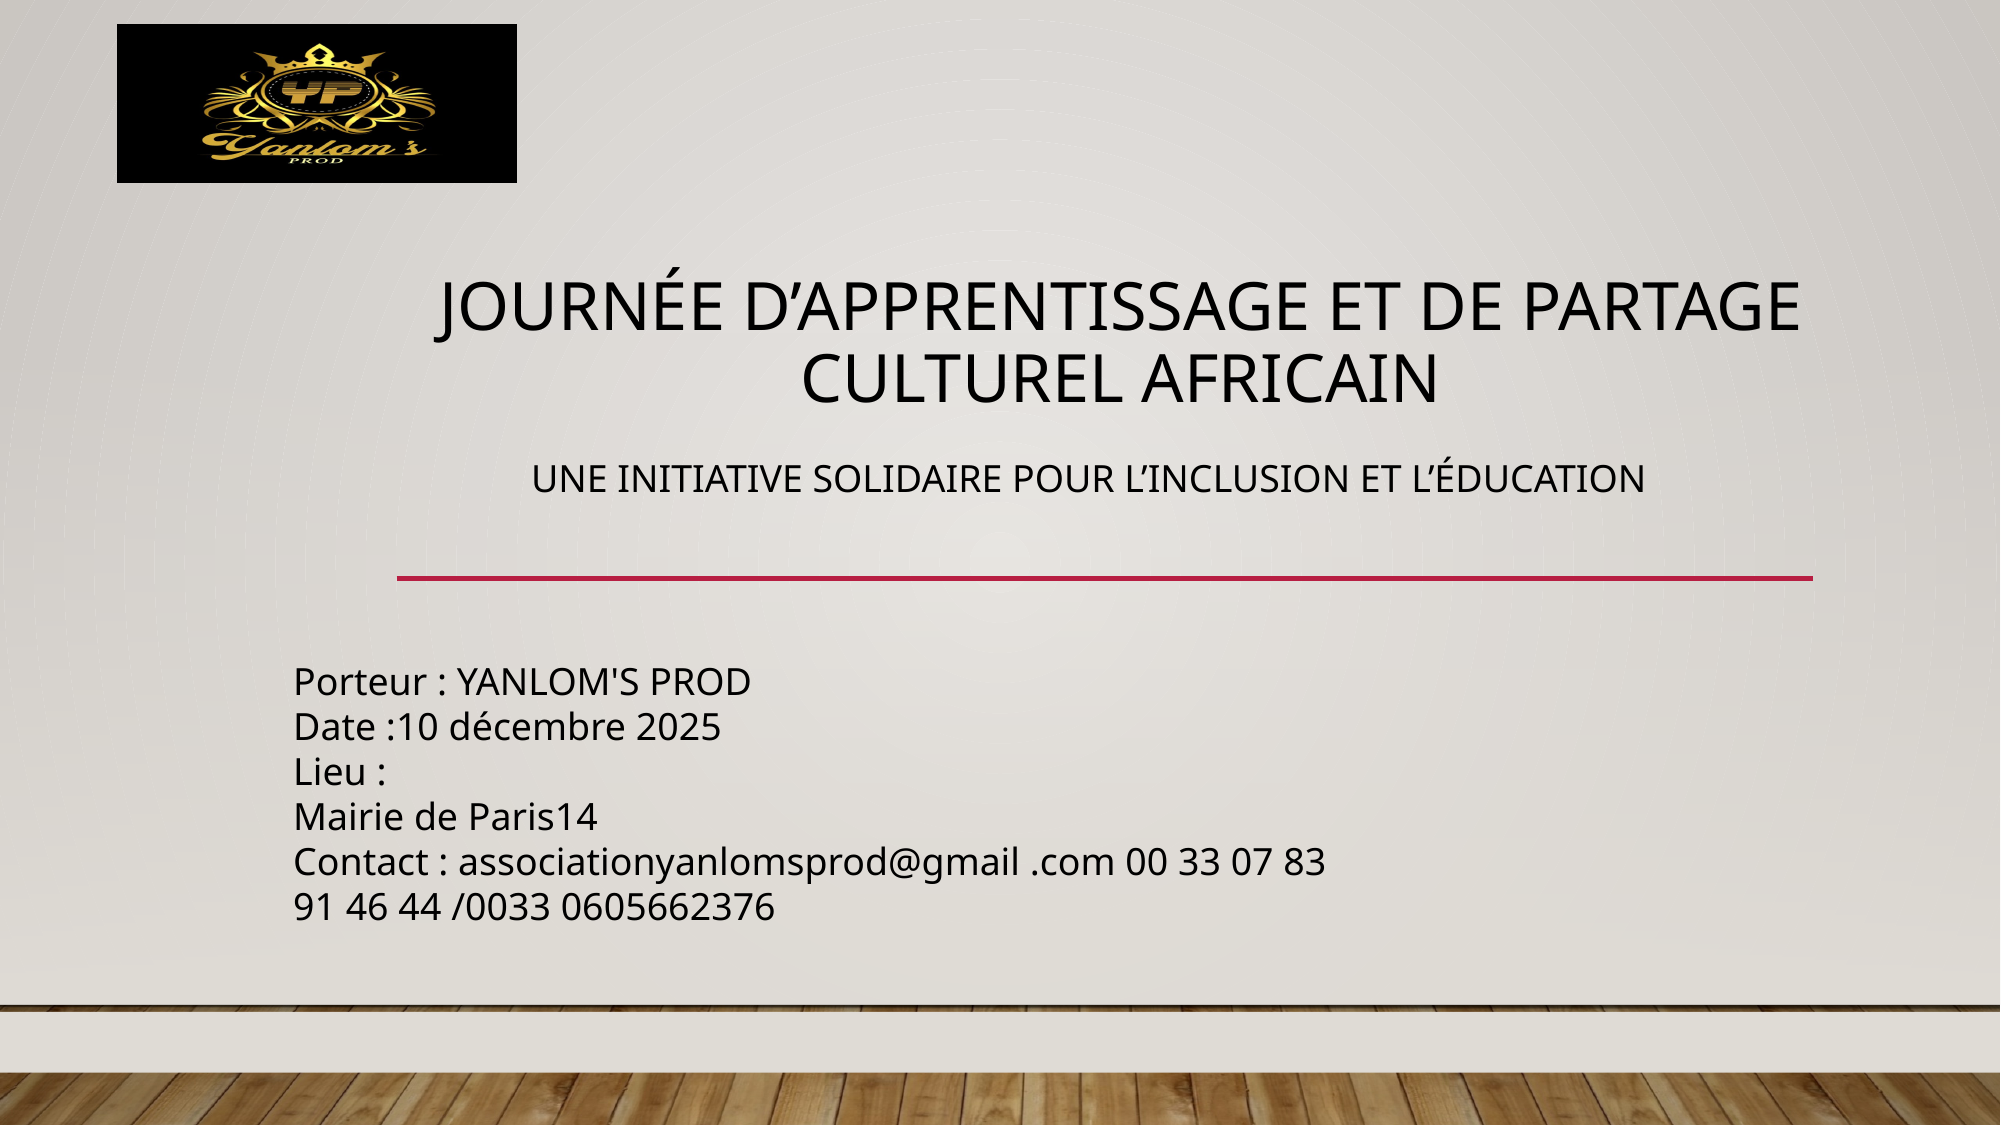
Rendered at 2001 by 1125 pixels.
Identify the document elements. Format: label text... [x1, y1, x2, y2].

text_box [0, 1011, 2000, 1073]
picture [0, 1005, 2000, 1011]
text_box Porteur : YANLOM'S PROD Date :10 décembre 2025 Lieu : Mairie de Paris14 Contact : associationyanlomsprod@gmail .com 00 33 07 83 91 46 44 /0033 0605662376 [203, 605, 1394, 981]
picture [0, 1073, 2000, 1125]
subtitle Une initiative solidaire pour l’inclusion et l’éducation [516, 430, 1933, 537]
title Journée d’Apprentissage et de Partage Culturel Africain [412, 229, 1830, 417]
picture [117, 24, 517, 183]
